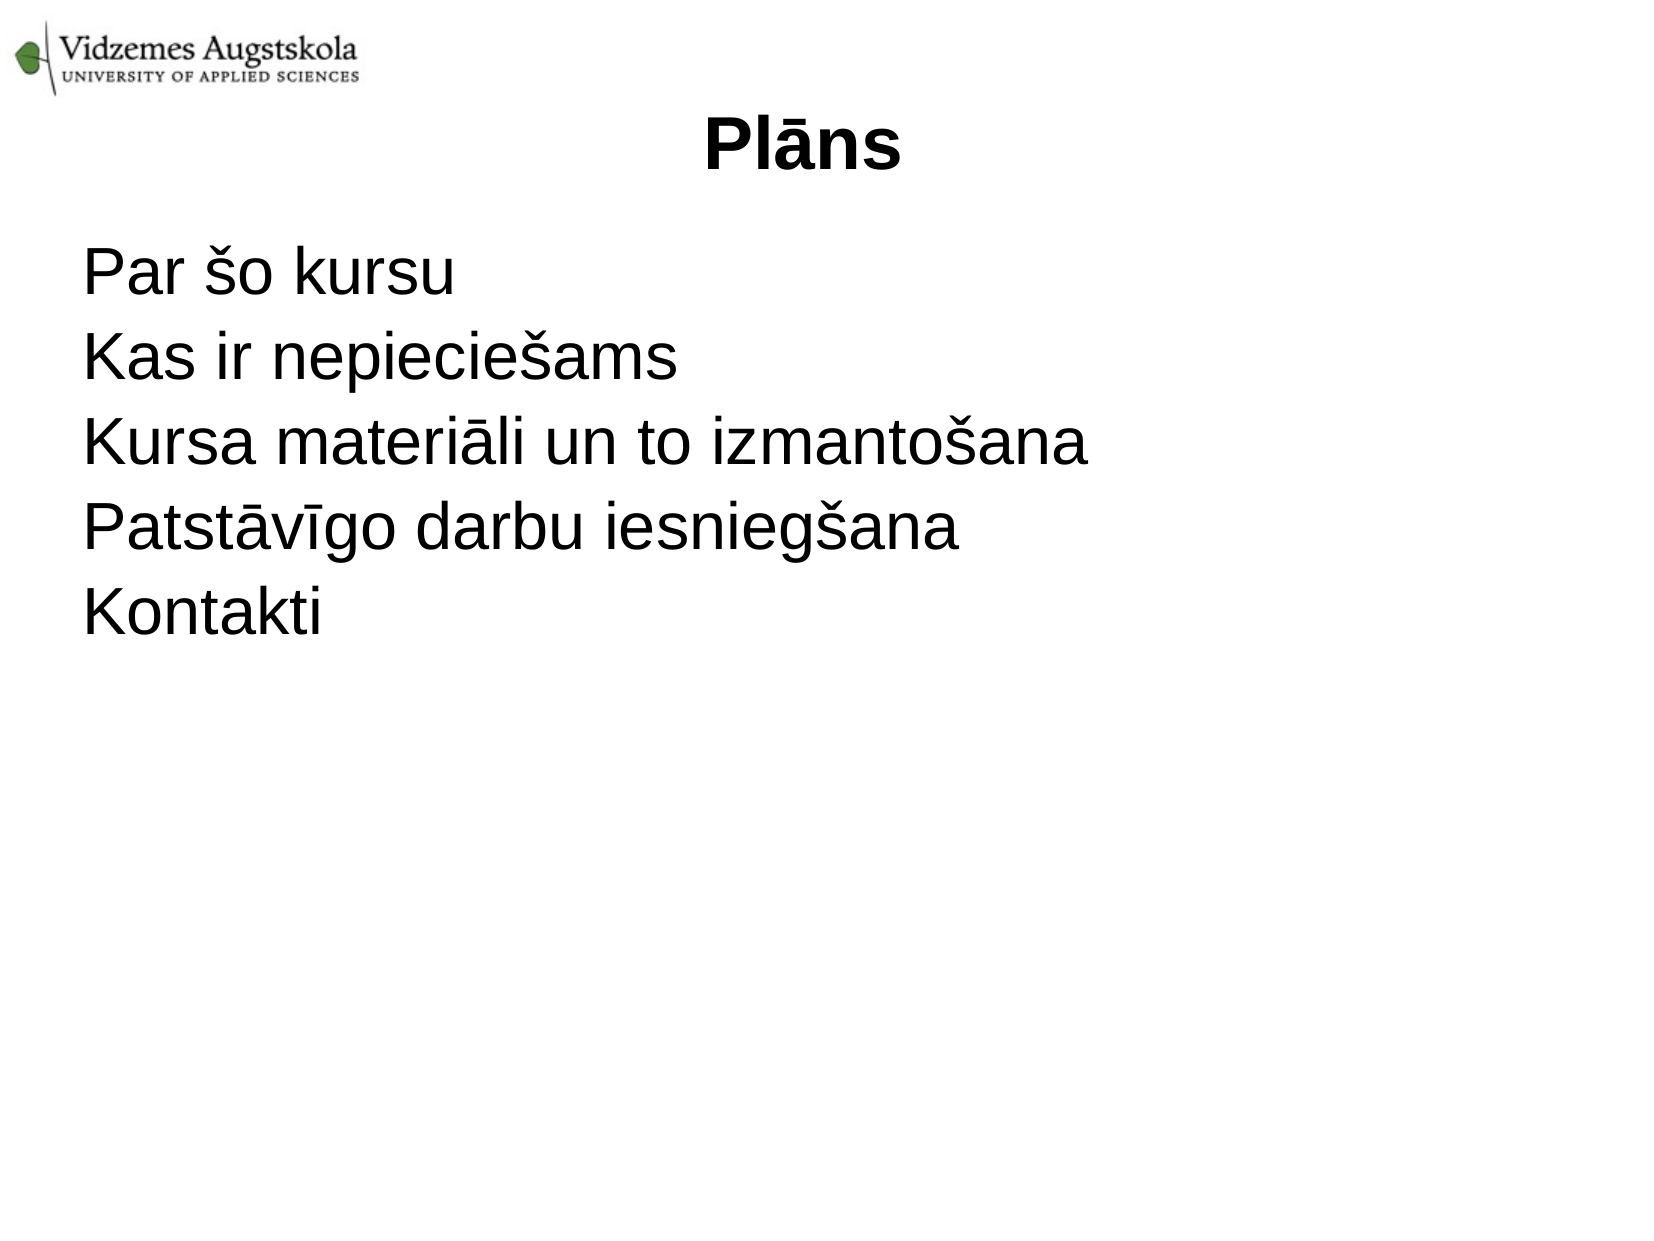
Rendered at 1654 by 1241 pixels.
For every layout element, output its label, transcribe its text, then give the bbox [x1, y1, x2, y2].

list Par šo kursu Kas ir nepieciešams Kursa materiāli un to izmantošana Patstāvīgo darbu iesniegšana Kontakti [82, 236, 1569, 1107]
title Plāns [94, 96, 1512, 195]
picture [5, 2, 368, 113]
